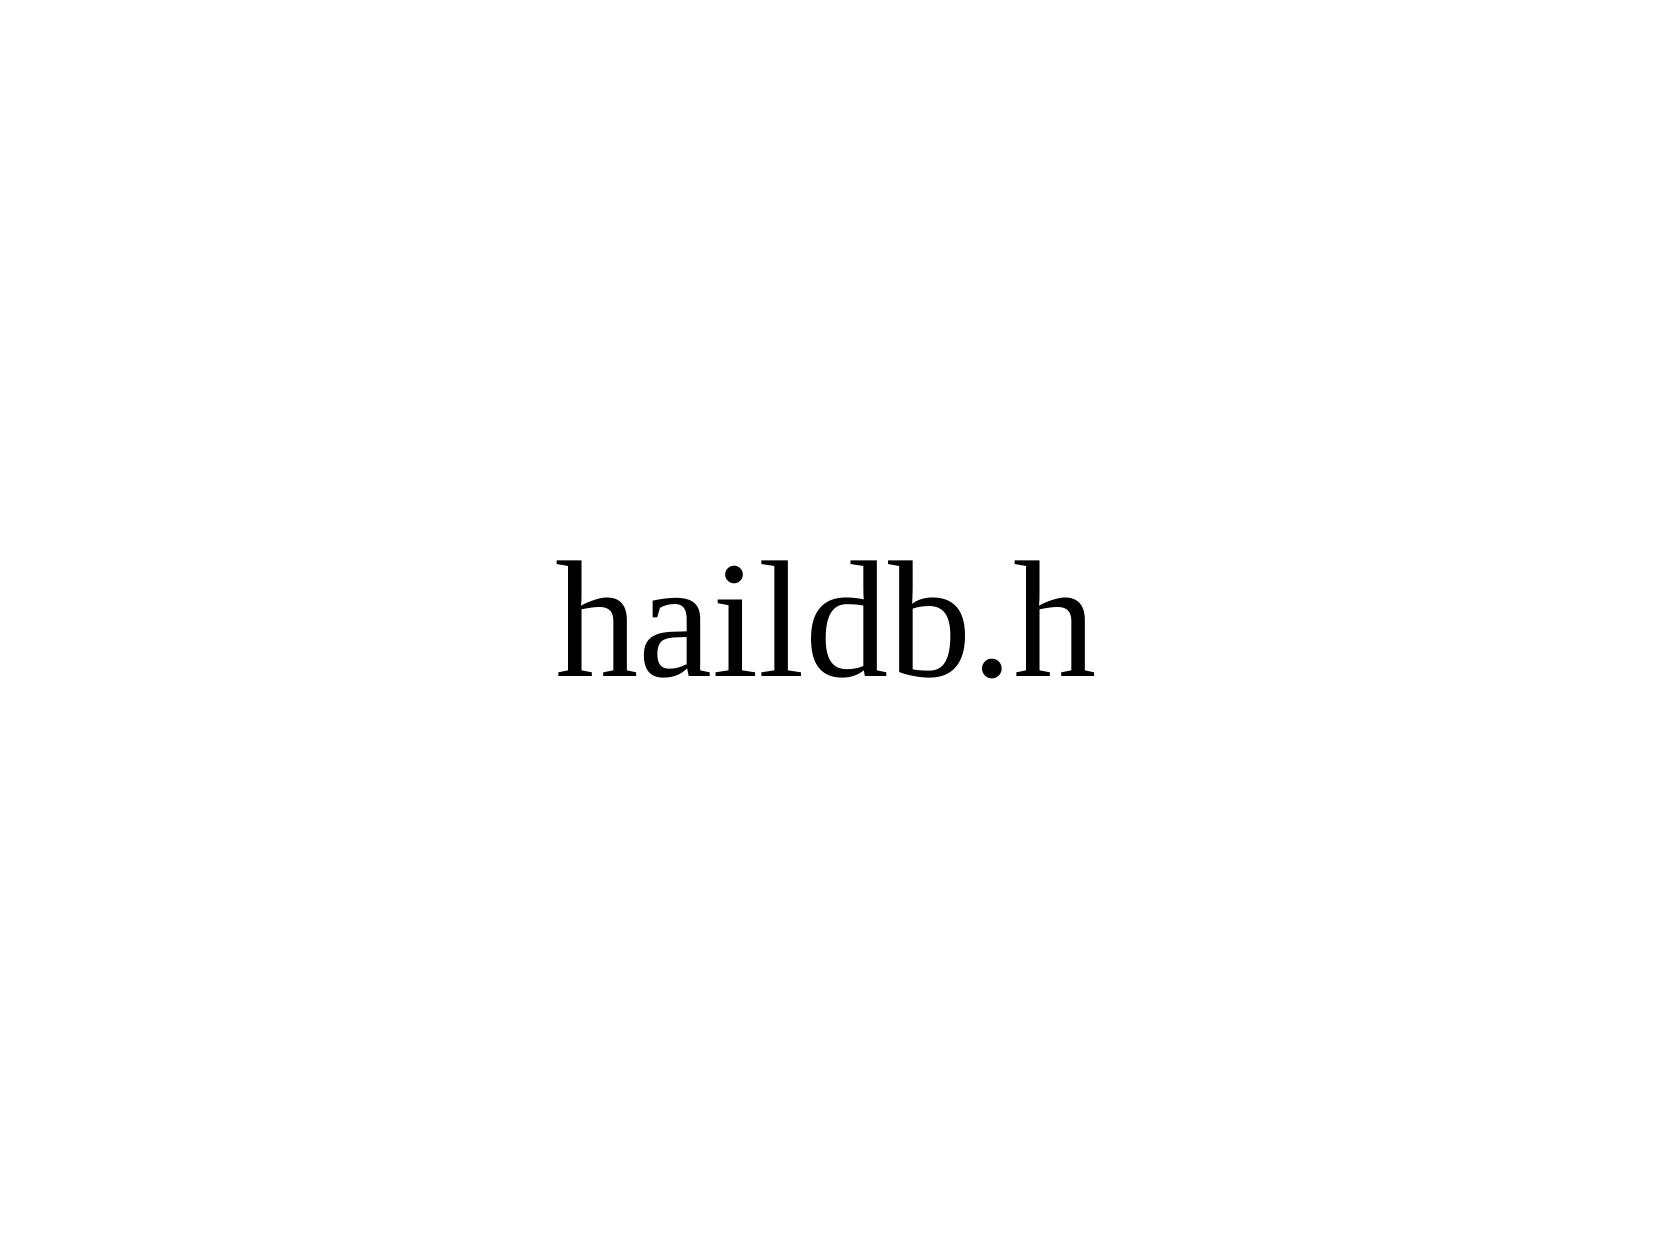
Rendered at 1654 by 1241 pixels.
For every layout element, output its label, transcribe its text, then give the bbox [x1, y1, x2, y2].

title haildb.h [0, 516, 1654, 724]
